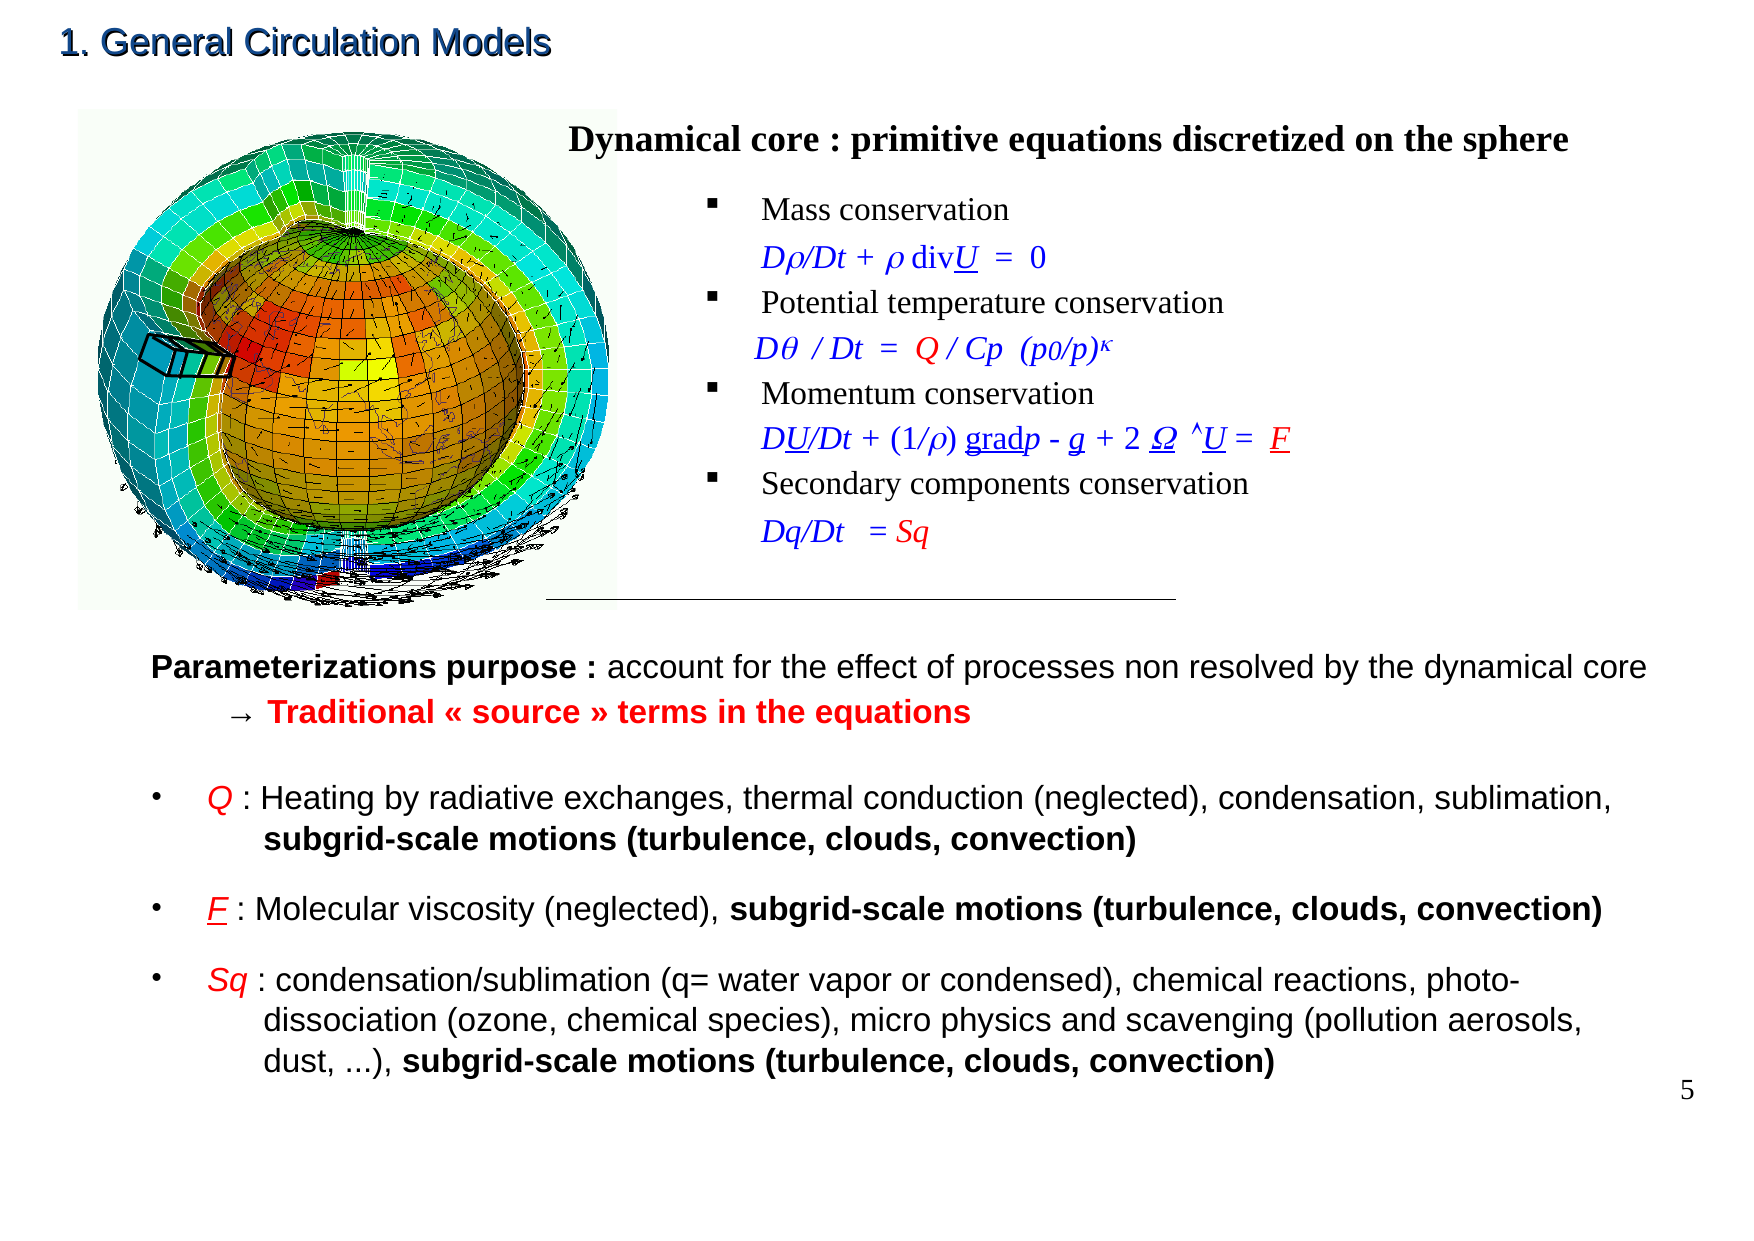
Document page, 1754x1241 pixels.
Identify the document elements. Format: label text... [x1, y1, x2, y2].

list Parameterizations purpose : account for the effect of processes non resolved by the dynamical core → Traditional « source » terms in the equations Q : Heating by radiative exchanges, thermal conduction (neglected), condensation, sublimation, subgrid-scale motions (turbulence, clouds, convection) F : Molecular viscosity (neglected), subgrid-scale motions (turbulence, clouds, convection) Sq : condensation/sublimation (q= water vapor or condensed), chemical reactions, photo-dissociation (ozone, chemical species), micro physics and scavenging (pollution aerosols, dust, ...), subgrid-scale motions (turbulence, clouds, convection) [136, 641, 1667, 1119]
text_box 1. General Circulation Models [43, 9, 708, 70]
picture [77, 109, 618, 610]
list Mass conservation D/Dt +  divU = 0 Potential temperature conservation Dq / Dt = Q / Cp (p0/p)k Momentum conservation DU/Dt + (1/) gradp - g + 2 U = F Secondary components conservation Dq/Dt = Sq [690, 134, 1684, 635]
text_box Dynamical core : primitive equations discretized on the sphere [553, 110, 1597, 171]
